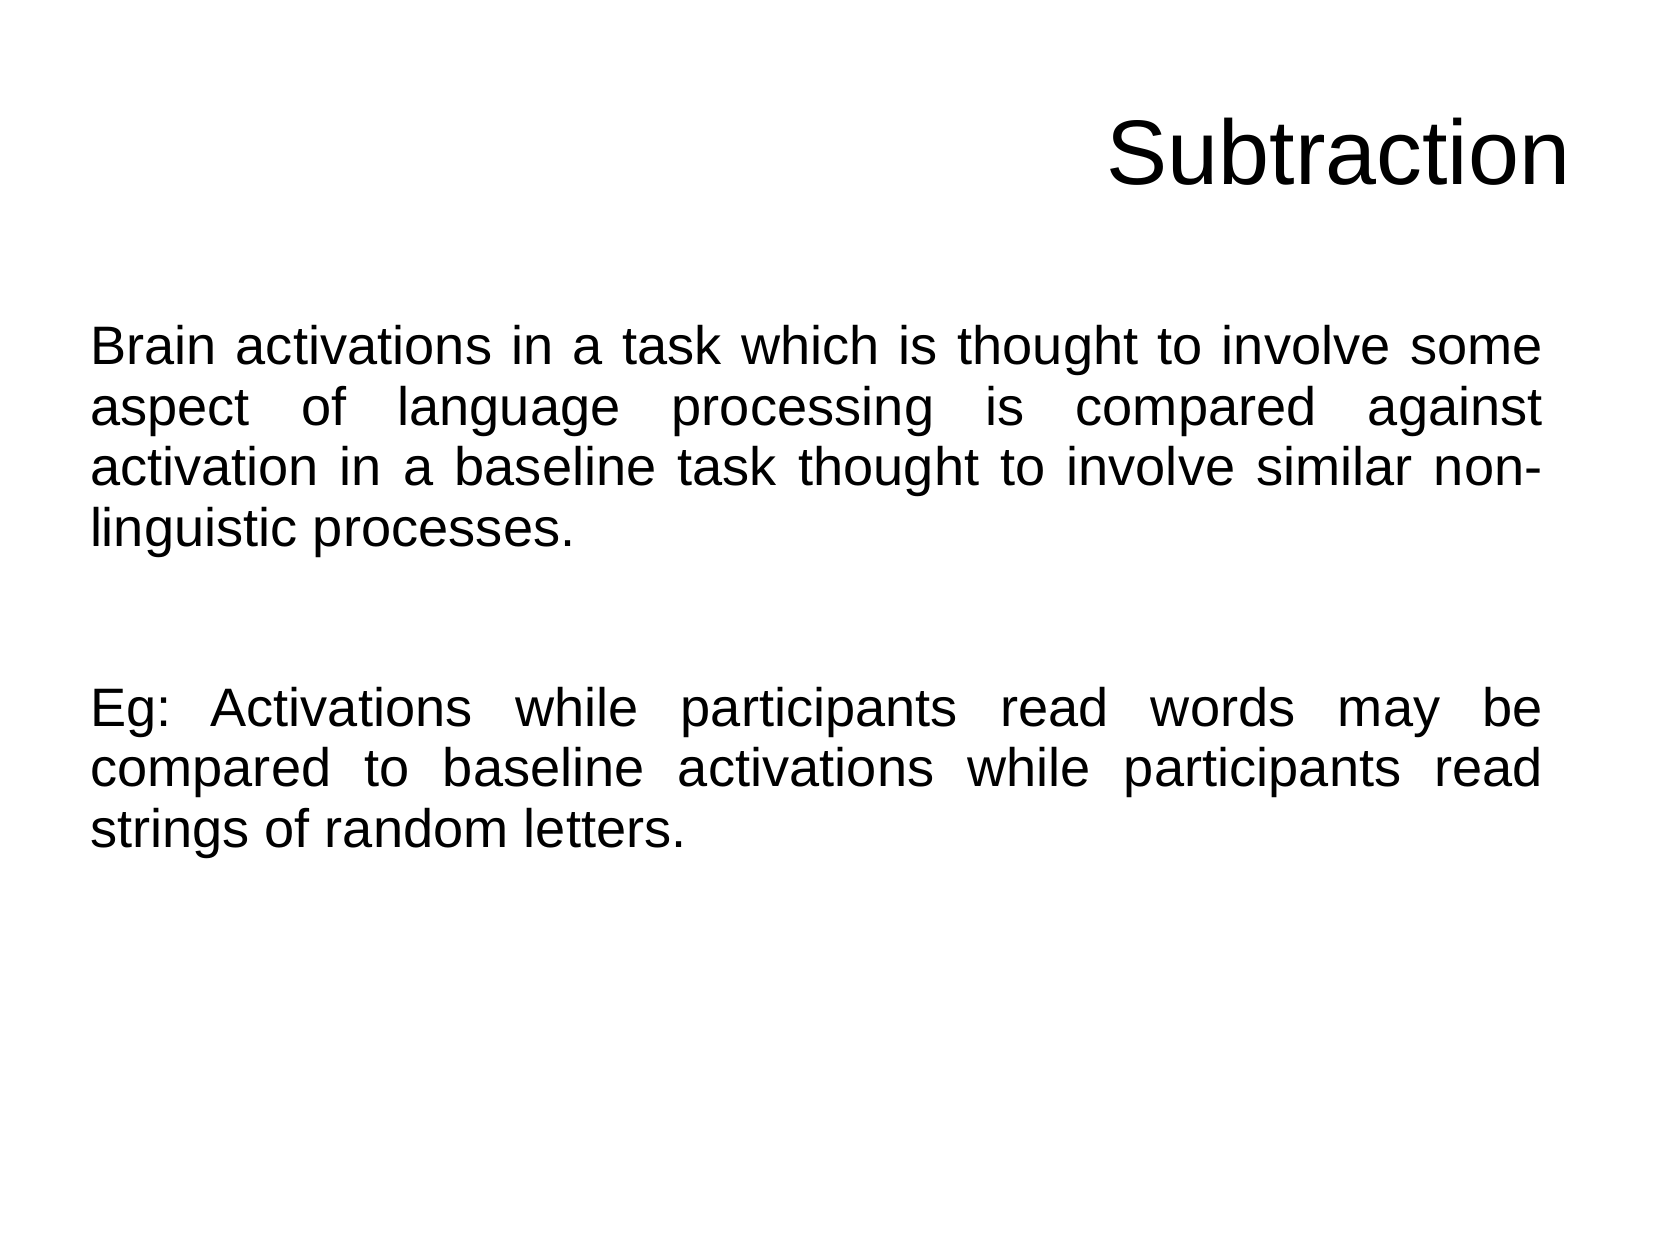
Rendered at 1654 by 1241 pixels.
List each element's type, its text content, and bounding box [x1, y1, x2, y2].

list Brain activations in a task which is thought to involve some aspect of language processing is compared against activation in a baseline task thought to involve similar non-linguistic processes. Eg: Activations while participants read words may be compared to baseline activations while participants read strings of random letters. [90, 315, 1546, 1036]
title Subtraction [82, 49, 1571, 257]
